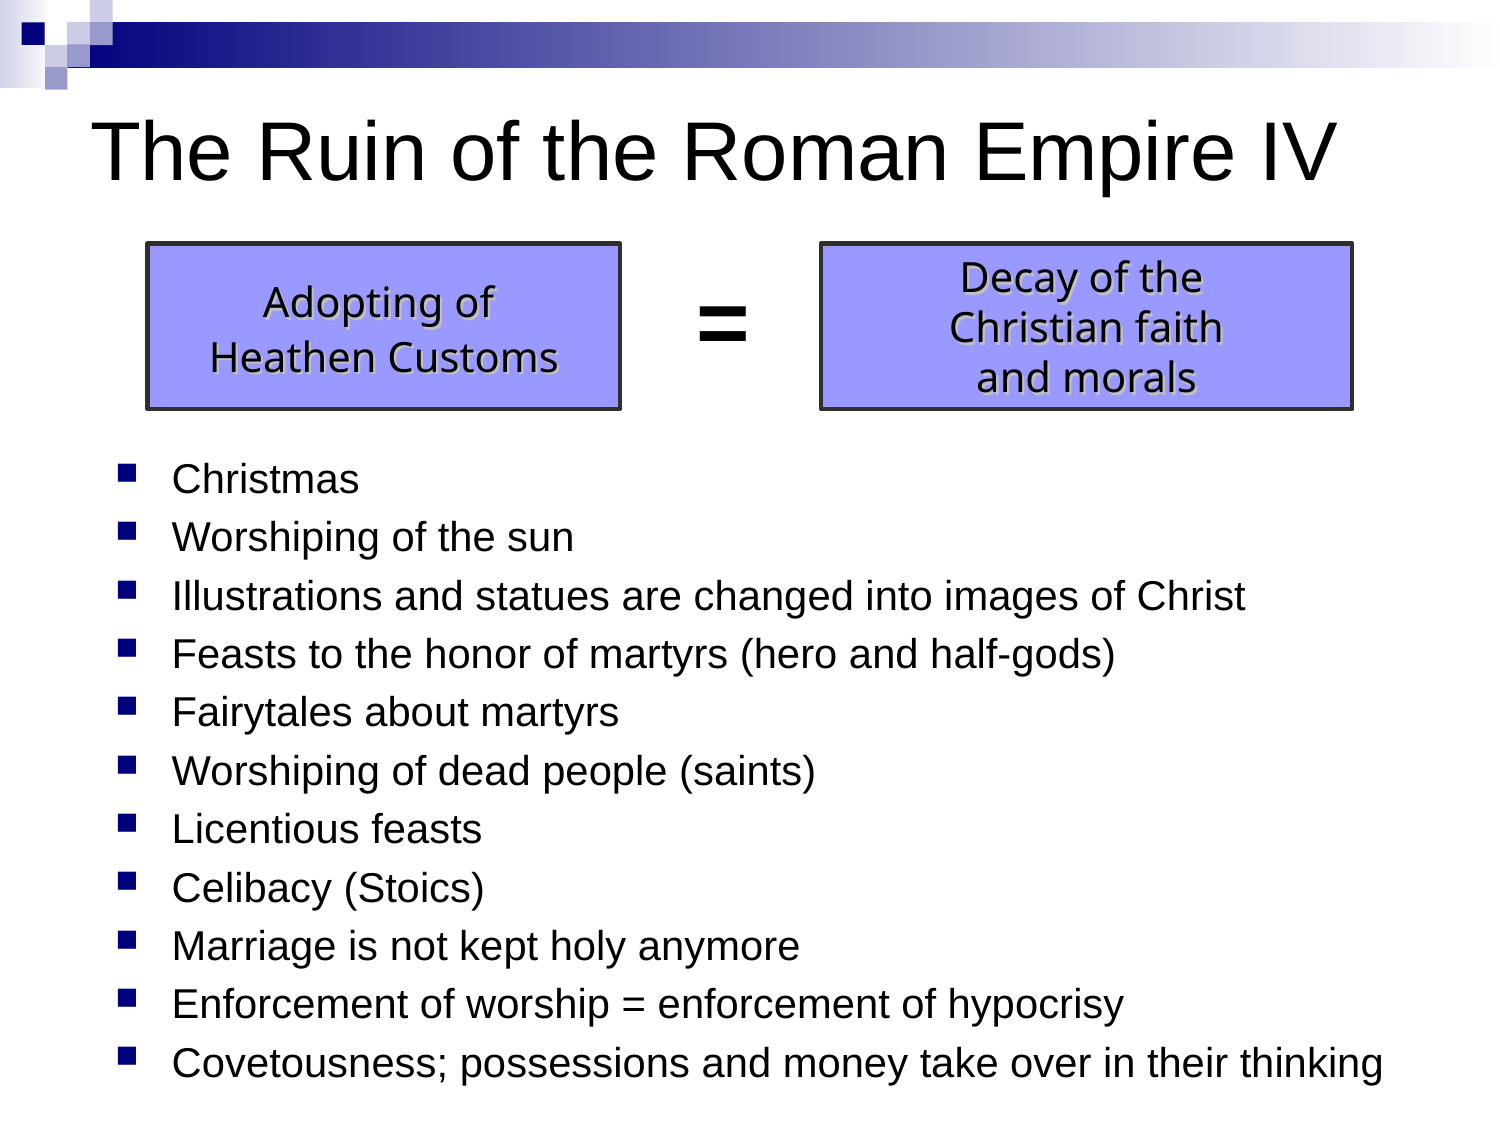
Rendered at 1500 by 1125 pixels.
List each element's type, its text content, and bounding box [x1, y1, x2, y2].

text_box Decay of the Christian faith and morals [820, 243, 1353, 409]
list Christmas Worshiping of the sun Illustrations and statues are changed into images of Christ Feasts to the honor of martyrs (hero and half-gods) Fairytales about martyrs Worshiping of dead people (saints) Licentious feasts Celibacy (Stoics) Marriage is not kept holy anymore Enforcement of worship = enforcement of hypocrisy Covetousness; possessions and money take over in their thinking [100, 444, 1424, 1059]
text_box Adopting of Heathen Customs [147, 243, 621, 409]
title The Ruin of the Roman Empire IV [75, 75, 1425, 220]
text_box = [657, 255, 788, 381]
